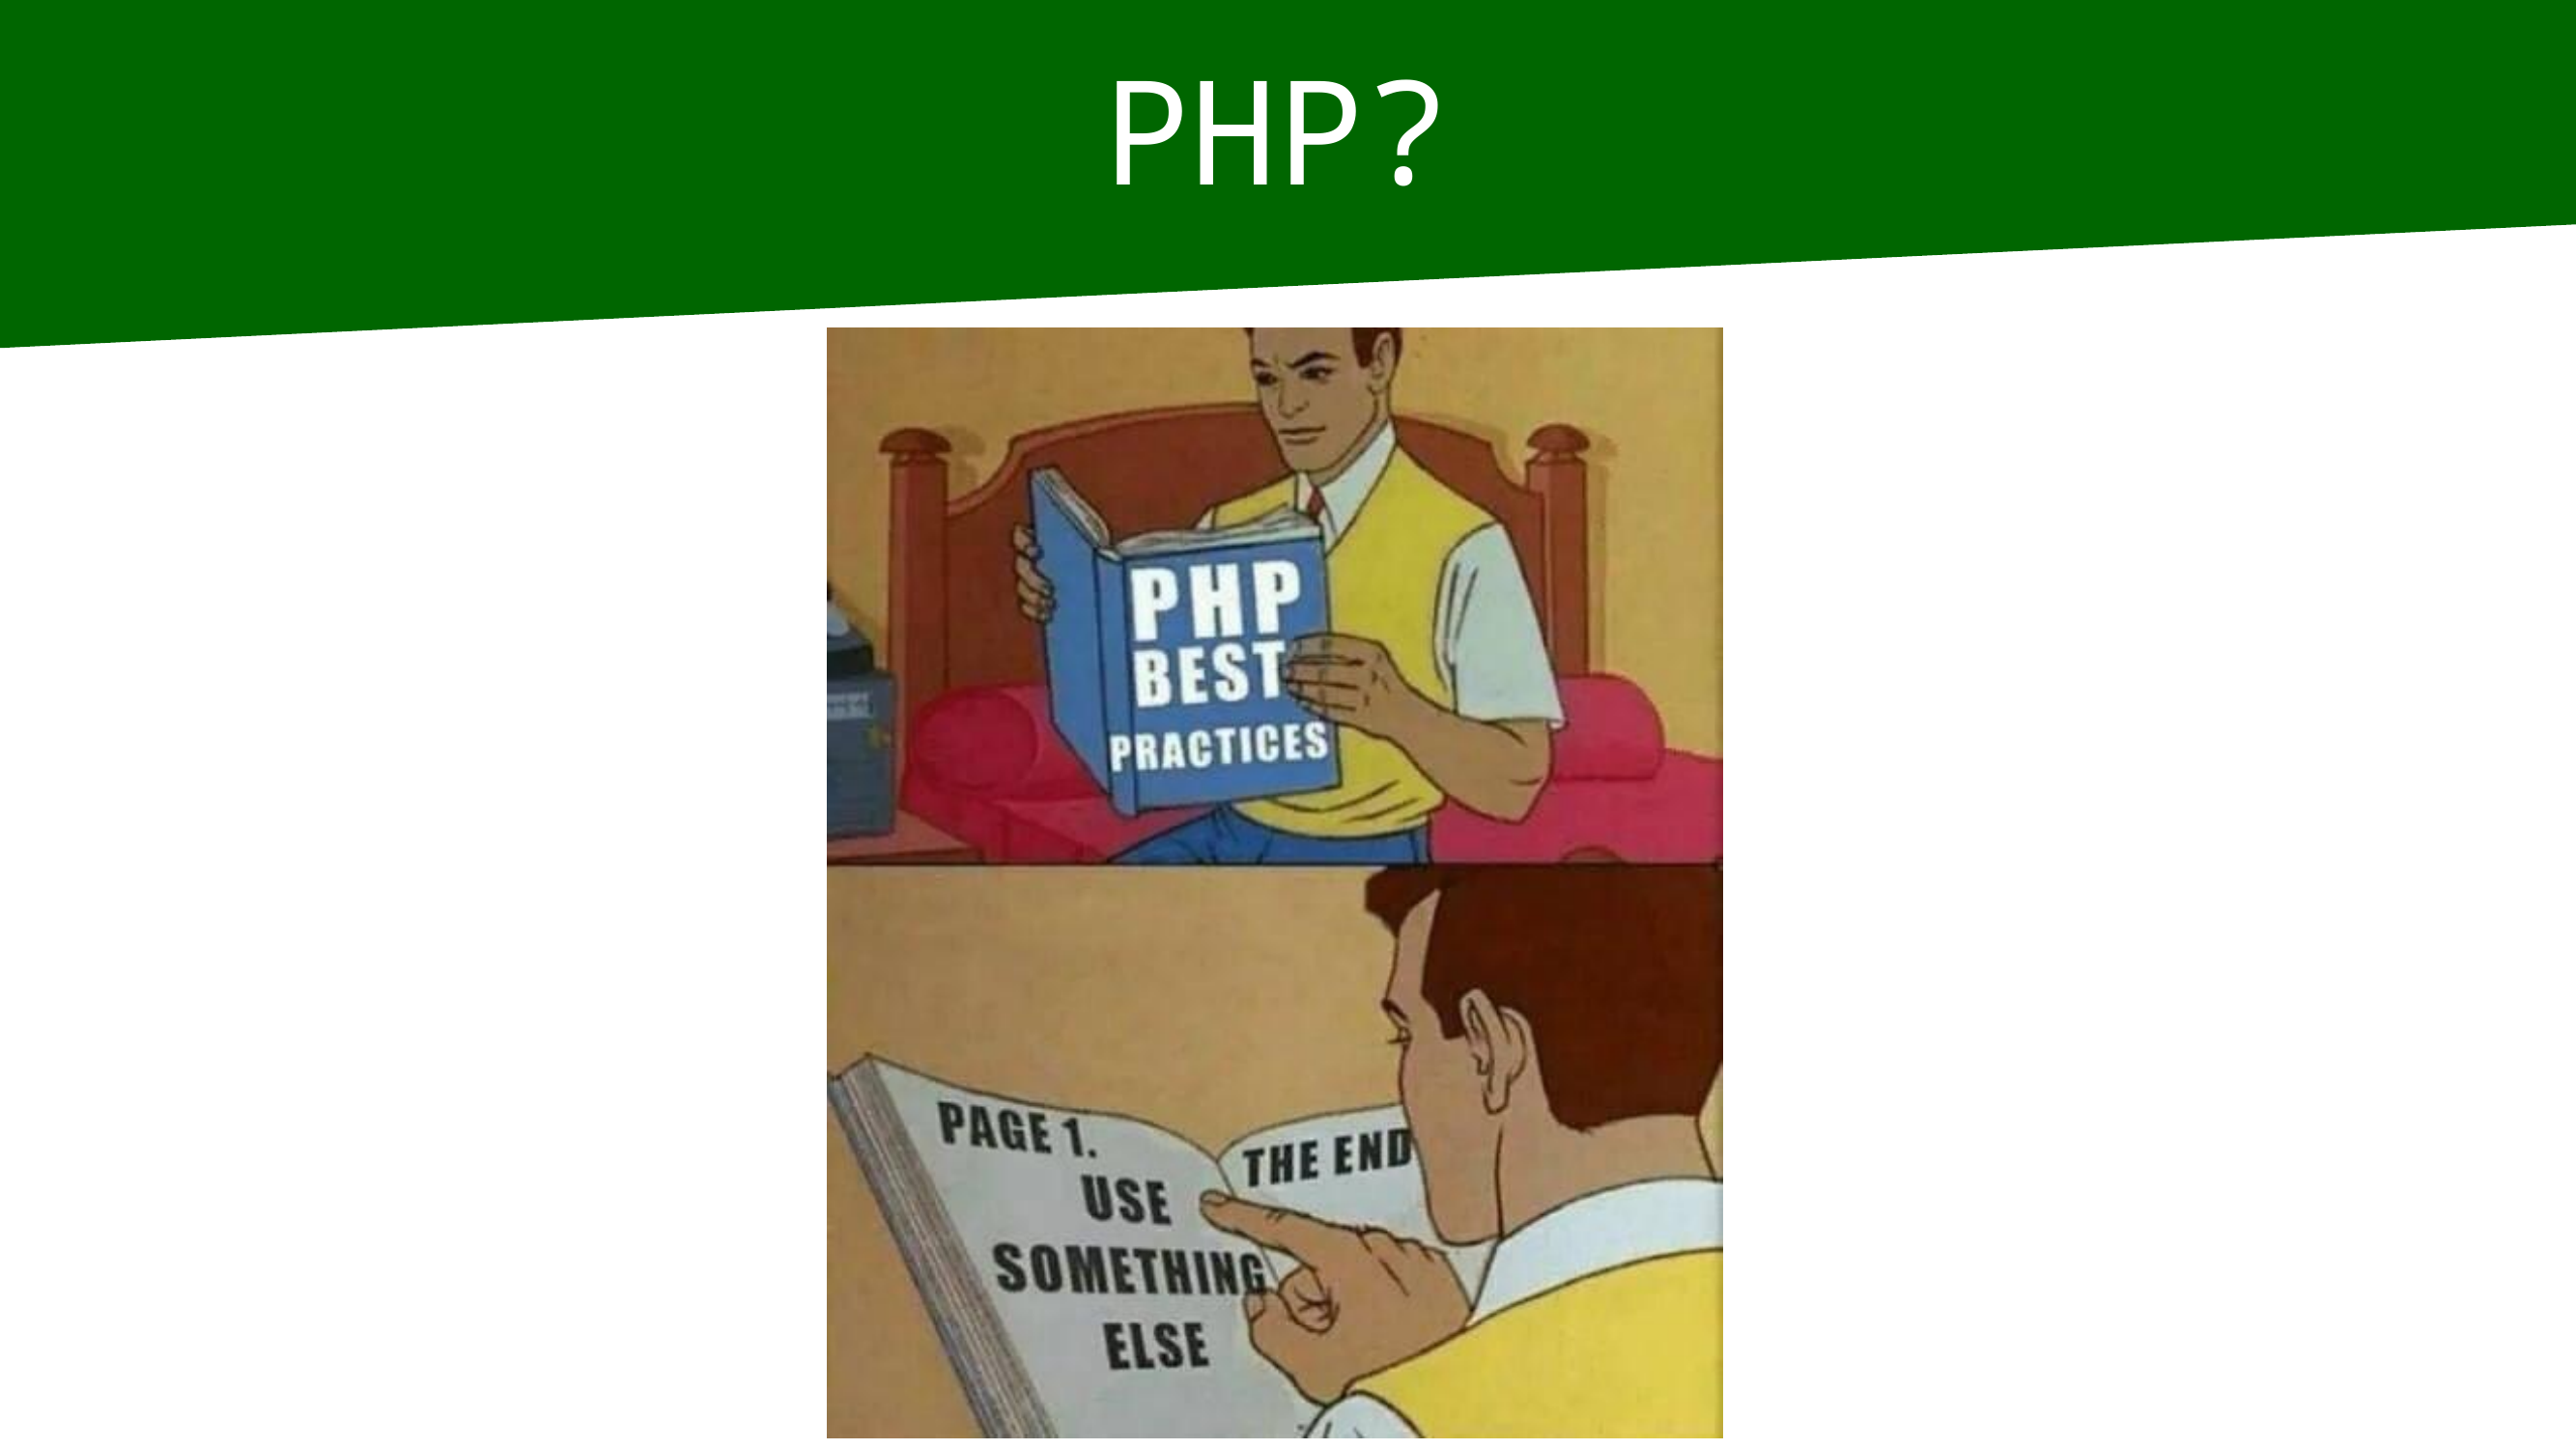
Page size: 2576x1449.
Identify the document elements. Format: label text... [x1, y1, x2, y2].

text_box [0, 0, 2576, 226]
picture [827, 327, 1723, 1438]
text_box PHP? [0, 22, 2556, 252]
text_box [0, 252, 1998, 349]
